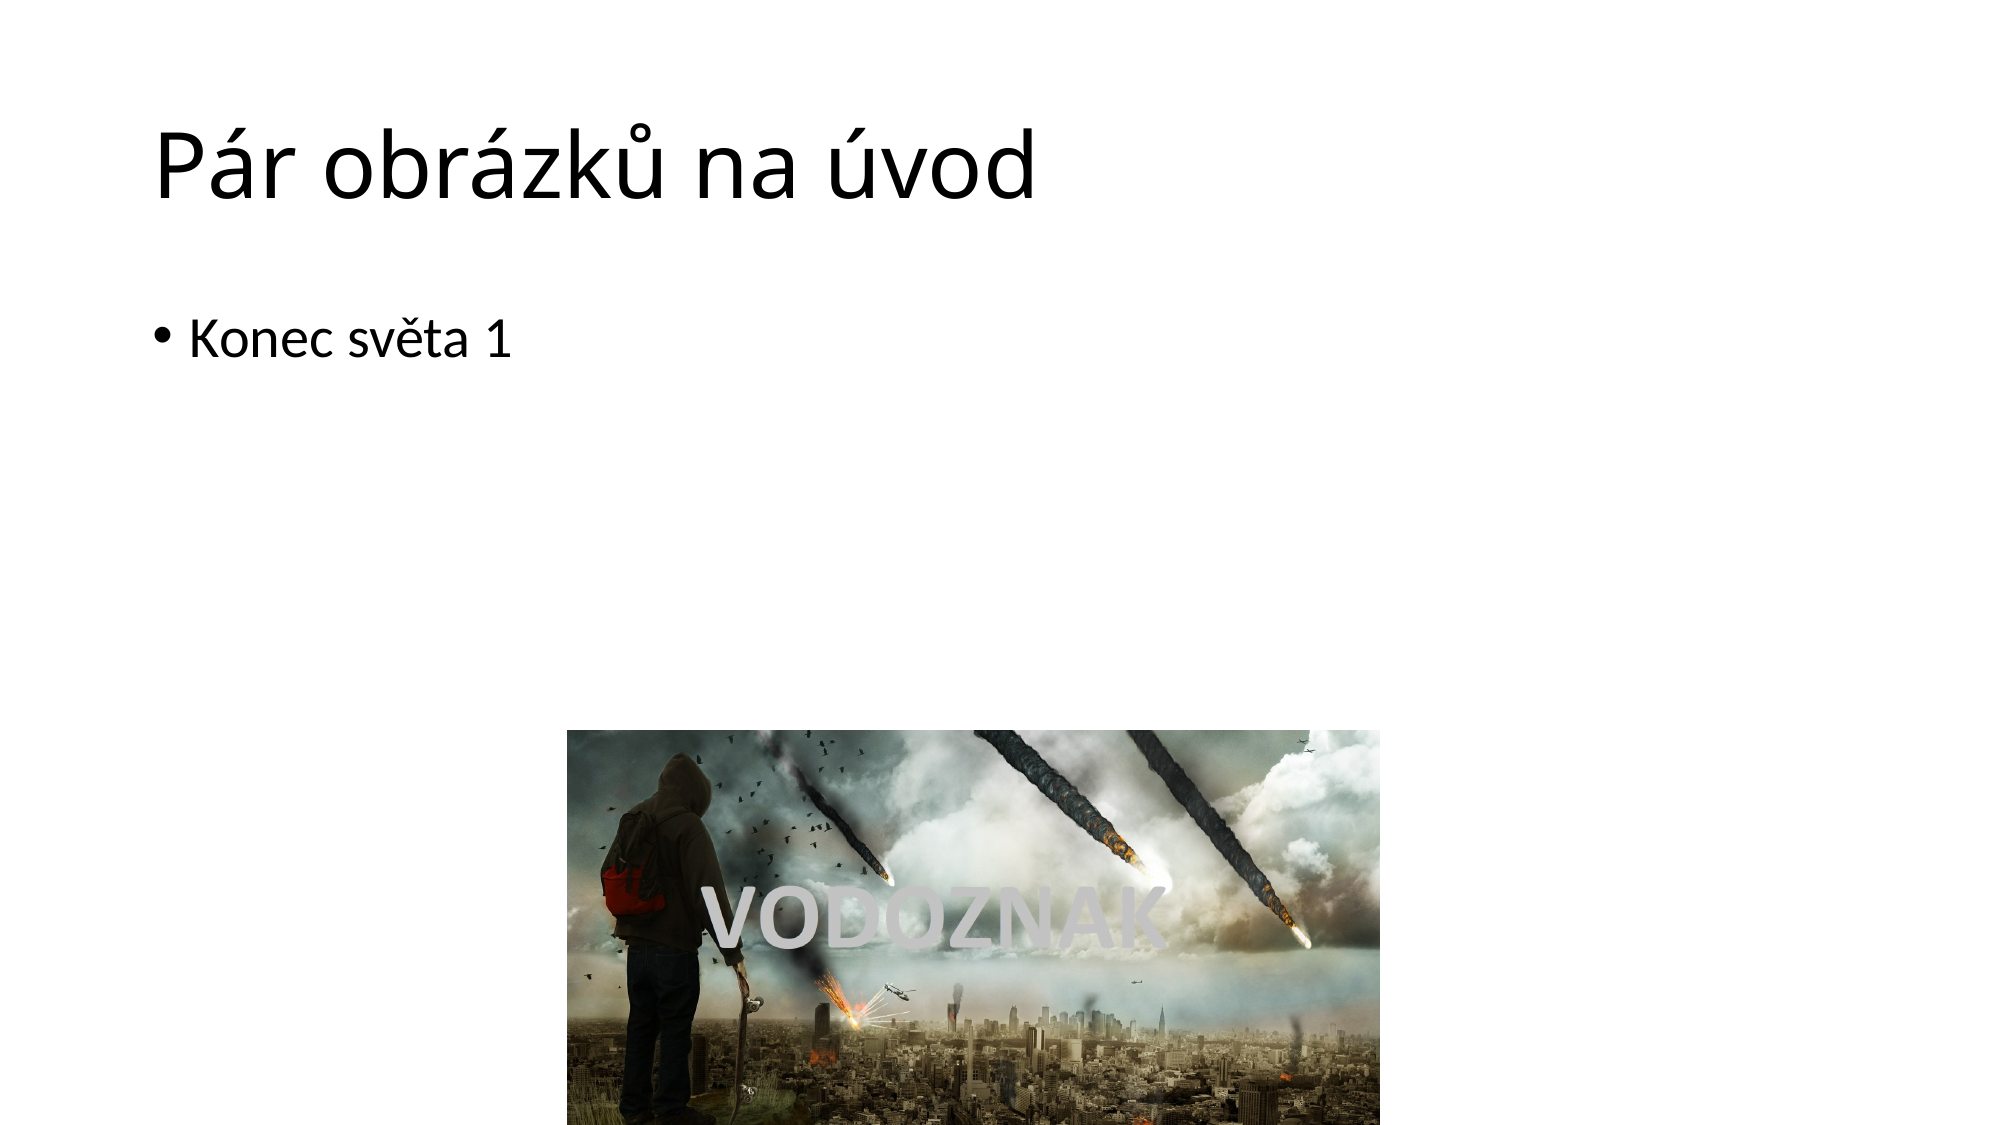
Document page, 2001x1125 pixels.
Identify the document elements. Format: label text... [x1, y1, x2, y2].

picture [567, 730, 1380, 1125]
list Konec světa 1 [137, 299, 1863, 1014]
title Pár obrázků na úvod [137, 59, 1863, 278]
